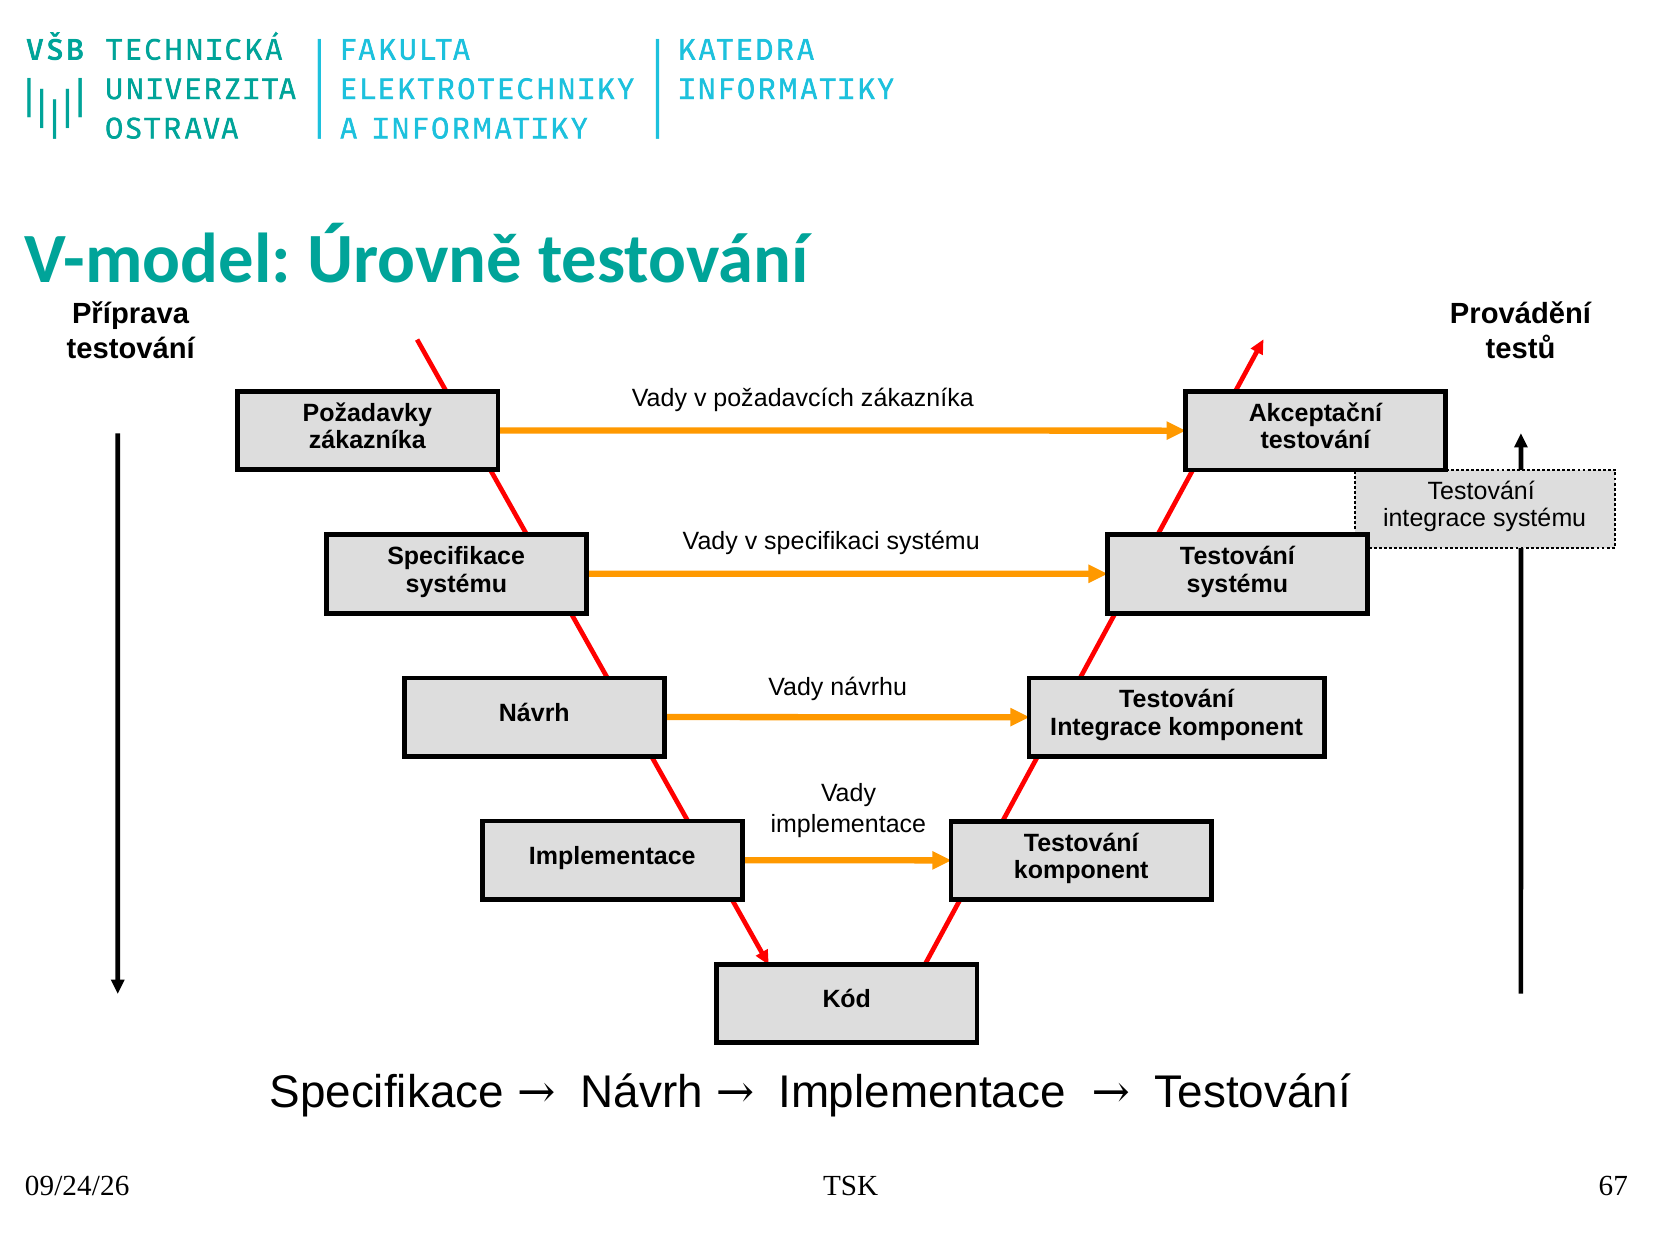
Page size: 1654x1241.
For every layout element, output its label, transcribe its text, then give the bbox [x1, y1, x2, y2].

text_box Testování Integrace komponent [1029, 678, 1325, 756]
text_box Vady v požadavcích zákazníka [617, 384, 1103, 418]
text_box Testování integrace systému [1355, 470, 1615, 548]
text_box Akceptační testování [1185, 392, 1446, 470]
text_box Provádění testů [1406, 287, 1635, 373]
text_box Implementace [482, 821, 743, 899]
picture [26, 31, 894, 139]
text_box Příprava testování [13, 287, 248, 373]
text_box Návrh [404, 678, 665, 756]
text_box Specifikace systému [326, 535, 587, 613]
text_box Specifikace → Návrh → Implementace → Testování [175, 1054, 1420, 1125]
text_box Kód [717, 964, 977, 1043]
text_box Vady návrhu [753, 674, 1035, 707]
text_box Testování komponent [951, 821, 1212, 900]
title V-model: Úrovně testování [24, 169, 1629, 300]
text_box Vady v specifikaci systému [667, 528, 1108, 562]
text_box Požadavky zákazníka [237, 391, 498, 470]
text_box Vady implementace [699, 780, 998, 844]
text_box Testování systému [1107, 535, 1368, 613]
